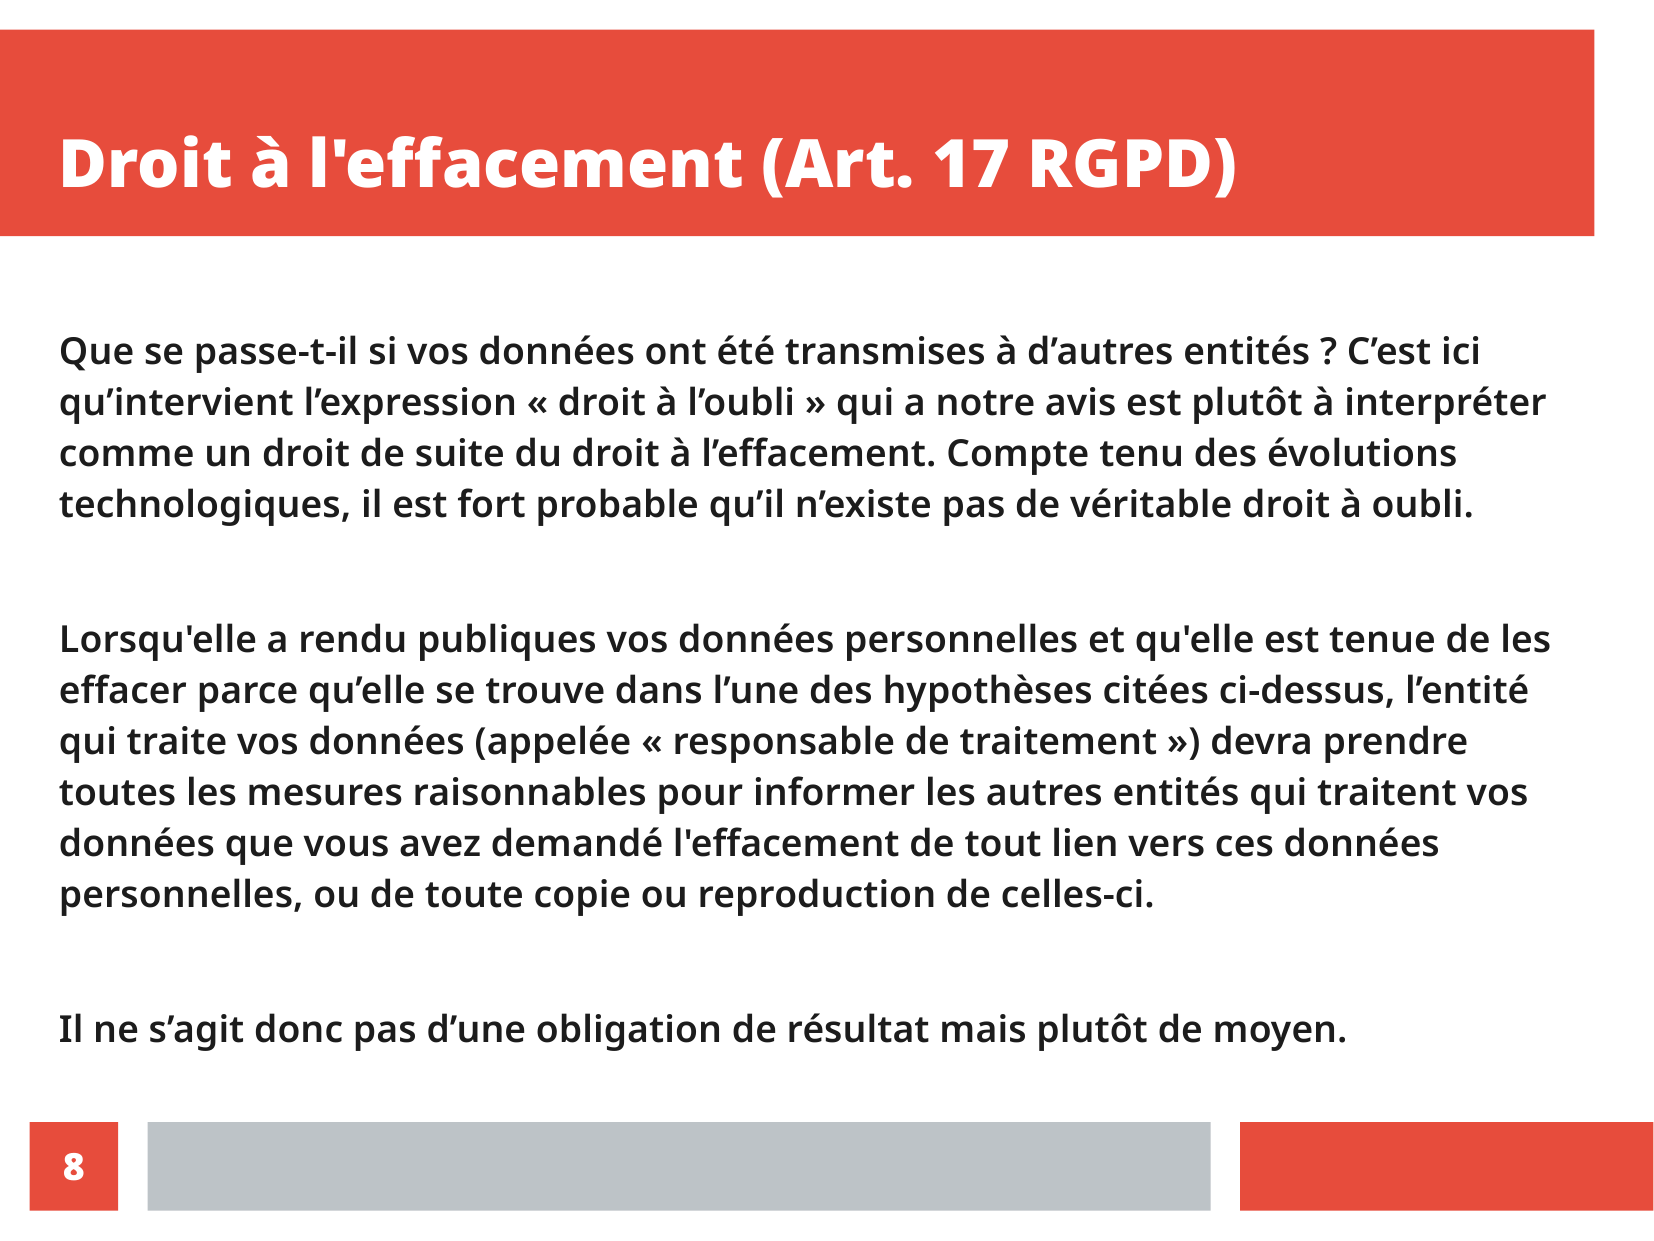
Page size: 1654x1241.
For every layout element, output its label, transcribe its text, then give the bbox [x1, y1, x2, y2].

title Droit à l'effacement (Art. 17 RGPD) [59, 59, 1595, 207]
list Que se passe-t-il si vos données ont été transmises à d’autres entités ? C’est ici qu’intervient l’expression « droit à l’oubli » qui a notre avis est plutôt à interpréter comme un droit de suite du droit à l’effacement. Compte tenu des évolutions technologiques, il est fort probable qu’il n’existe pas de véritable droit à oubli. Lorsqu'elle a rendu publiques vos données personnelles et qu'elle est tenue de les effacer parce qu’elle se trouve dans l’une des hypothèses citées ci-dessus, l’entité qui traite vos données (appelée « responsable de traitement ») devra prendre toutes les mesures raisonnables pour informer les autres entités qui traitent vos données que vous avez demandé l'effacement de tout lien vers ces données personnelles, ou de toute copie ou reproduction de celles-ci. Il ne s’agit donc pas d’une obligation de résultat mais plutôt de moyen. [59, 324, 1565, 1093]
